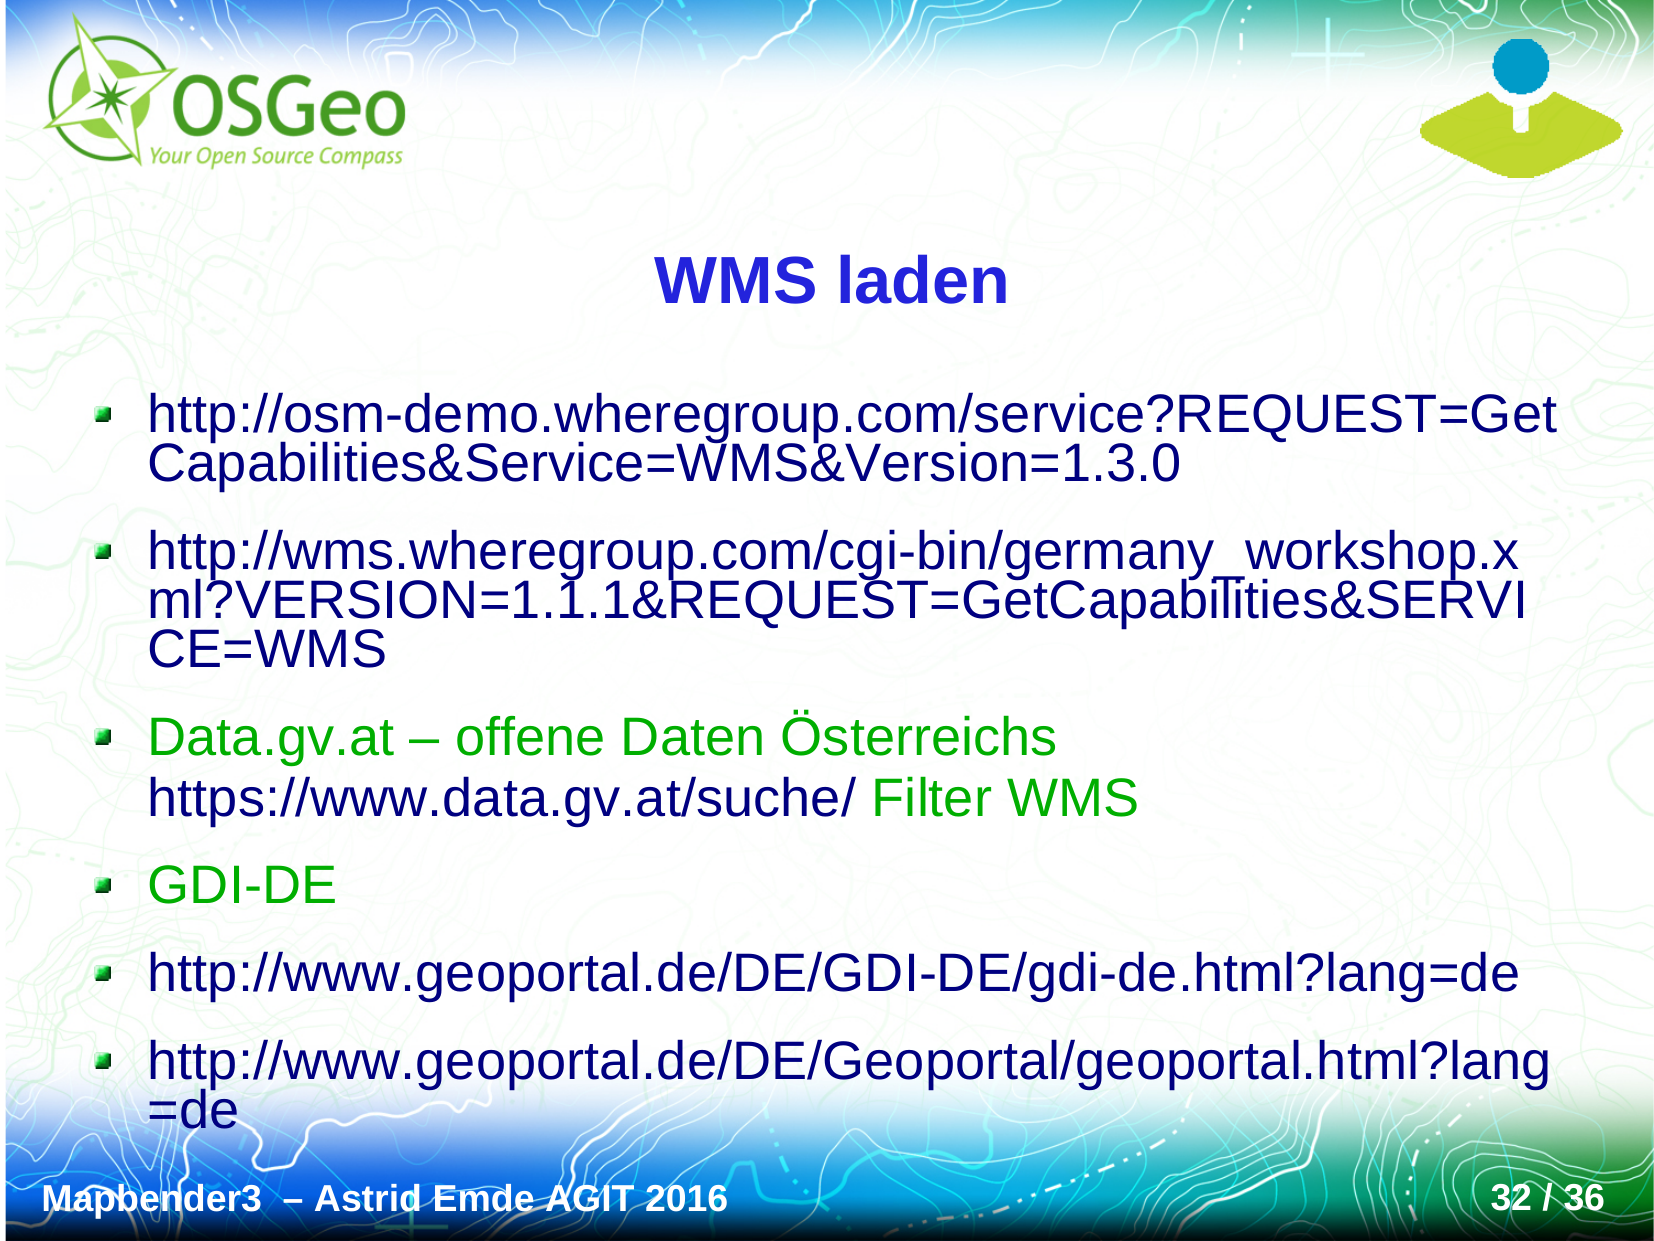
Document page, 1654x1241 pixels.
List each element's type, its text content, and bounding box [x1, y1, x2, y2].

title WMS laden [88, 206, 1577, 355]
list http://osm-demo.wheregroup.com/service?REQUEST=GetCapabilities&Service=WMS&Version=1.3.0 http://wms.wheregroup.com/cgi-bin/germany_workshop.xml?VERSION=1.1.1&REQUEST=GetCapabilities&SERVICE=WMS Data.gv.at – offene Daten Österreichs https://www.data.gv.at/suche/ Filter WMS GDI-DE http://www.geoportal.de/DE/GDI-DE/gdi-de.html?lang=de http://www.geoportal.de/DE/Geoportal/geoportal.html?lang=de [76, 383, 1565, 1188]
picture [5, 0, 1654, 1241]
